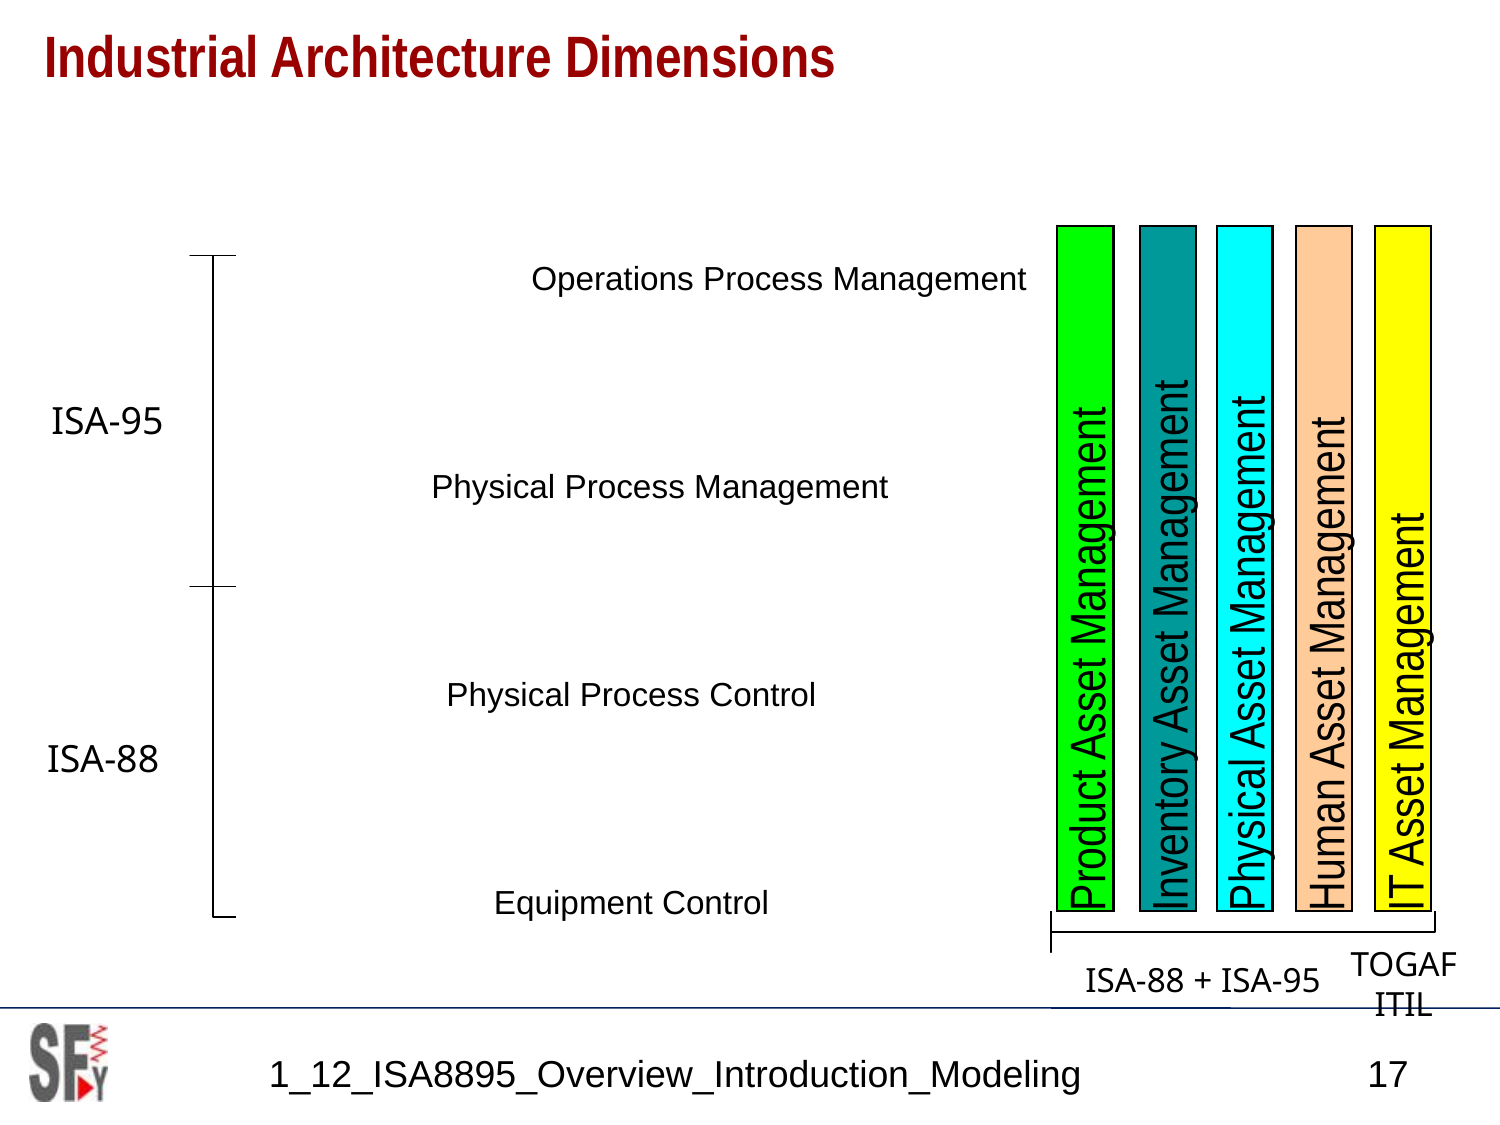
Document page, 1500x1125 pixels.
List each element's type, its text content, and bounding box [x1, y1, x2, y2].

text_box Human Asset Management [1296, 226, 1353, 911]
text_box Inventory Asset Management [1139, 226, 1196, 911]
text_box ISA-88 + ISA-95 [1085, 944, 1337, 1008]
text_box Physical Asset Management [1216, 226, 1273, 911]
text_box ISA-88 [47, 720, 175, 788]
slide_number <numéro> [1352, 1034, 1490, 1103]
text_box Product Asset Management [1057, 226, 1114, 911]
text_box TOGAF ITIL [1350, 927, 1473, 1031]
picture [29, 1023, 108, 1102]
footer 1_12_ISA8895_Overview_Introduction_Modeling [253, 1034, 1336, 1103]
text_box ISA-95 [51, 381, 179, 450]
title Industrial Architecture Dimensions [29, 12, 1471, 138]
text_box IT Asset Management [1375, 226, 1432, 911]
